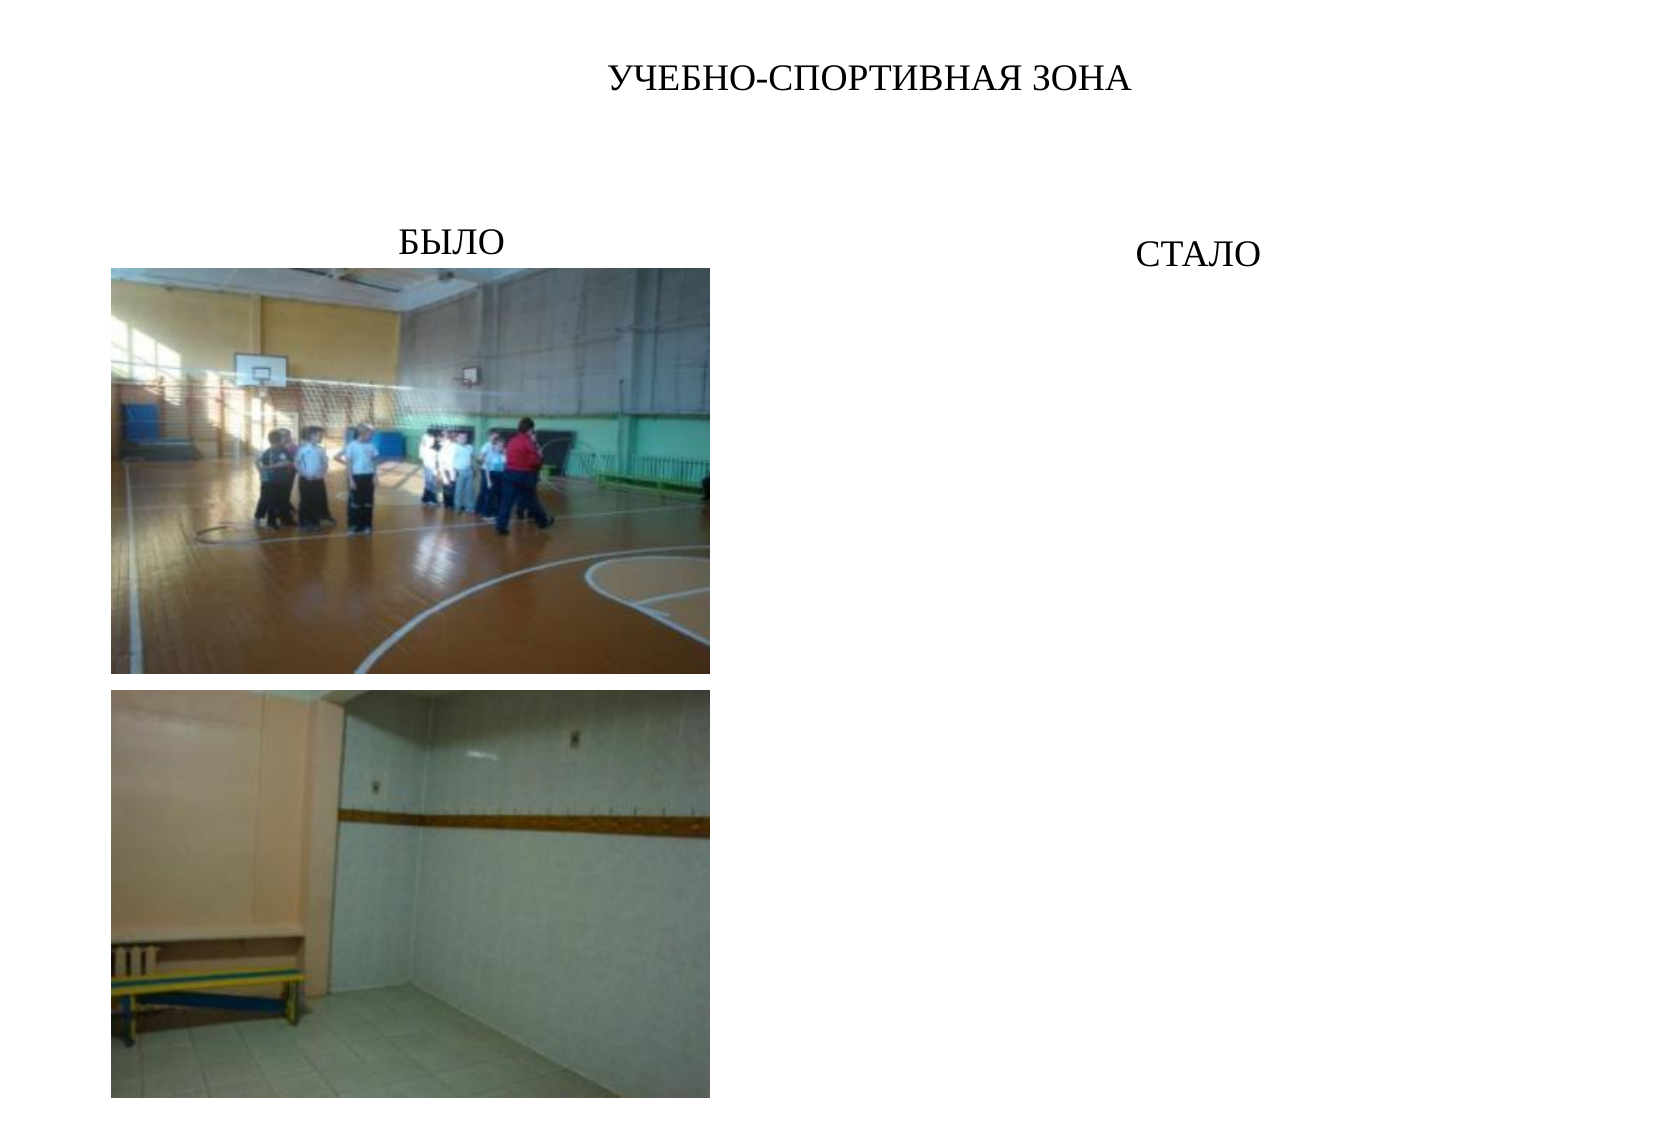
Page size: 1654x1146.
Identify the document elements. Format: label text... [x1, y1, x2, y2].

picture [111, 268, 710, 674]
picture [111, 690, 710, 1098]
text_box СТАЛО [1121, 221, 1276, 281]
text_box БЫЛО [358, 210, 546, 270]
text_box УЧЕБНО-СПОРТИВНАЯ ЗОНА [206, 43, 1542, 108]
